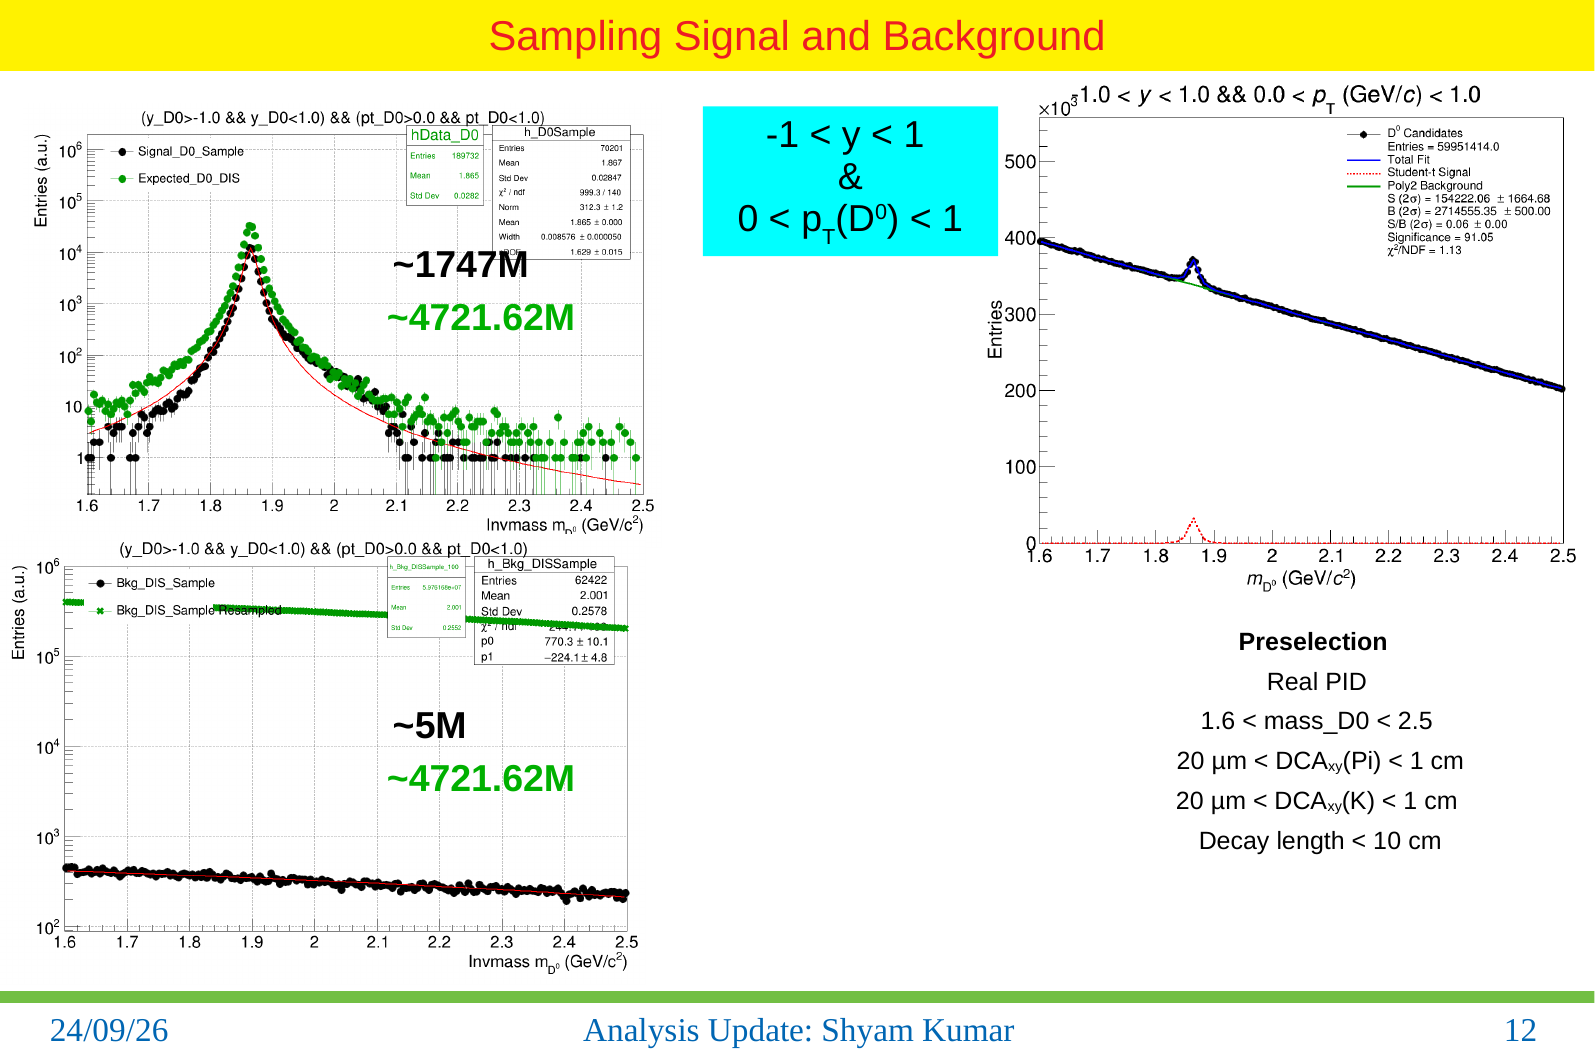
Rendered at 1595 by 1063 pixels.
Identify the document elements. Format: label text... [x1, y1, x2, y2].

picture [0, 103, 662, 985]
picture [956, 76, 1595, 596]
text_box ~1747M [377, 236, 662, 294]
text_box ~4721.62M [372, 289, 656, 347]
text_box Preselection Real PID 1.6 < mass_D0 < 2.5 20 µm < DCAxy(Pi) < 1 cm 20 µm < DCAxy(K) < 1 cm Decay length < 10 cm [1122, 620, 1512, 951]
text_box ~5M [377, 696, 662, 754]
text_box -1 < y < 1 & 0 < pT(D0) < 1 [702, 106, 999, 257]
title Sampling Signal and Background [0, 0, 1595, 71]
text_box ~4721.62M [372, 750, 656, 807]
